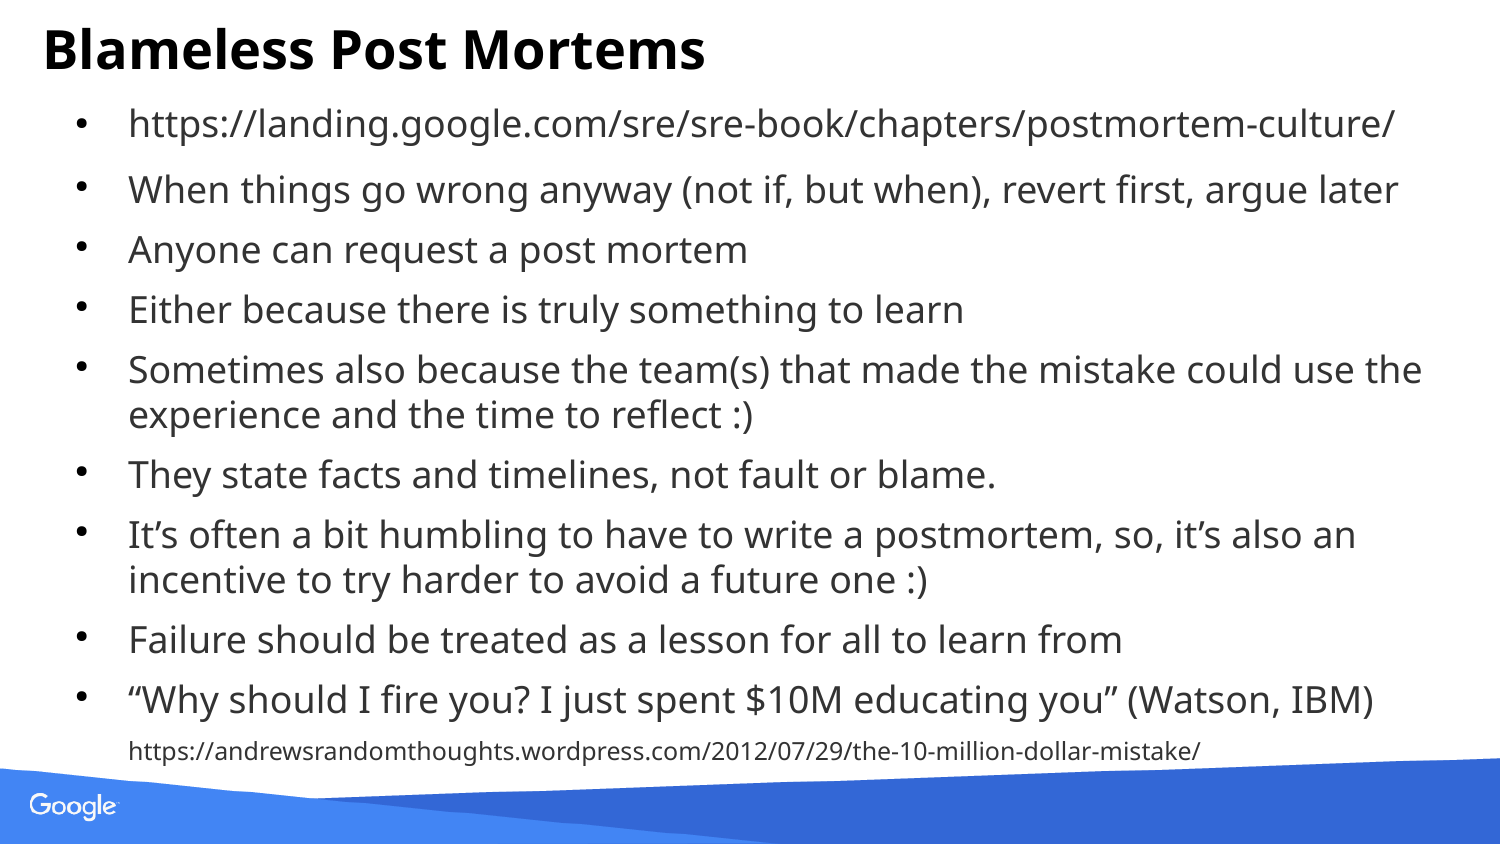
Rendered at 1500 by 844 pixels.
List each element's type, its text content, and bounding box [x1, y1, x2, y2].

text_box Blameless Post Mortems [27, 0, 1478, 124]
list https://landing.google.com/sre/sre-book/chapters/postmortem-culture/ When things go wrong anyway (not if, but when), revert first, argue later Anyone can request a post mortem Either because there is truly something to learn Sometimes also because the team(s) that made the mistake could use the experience and the time to reflect :) They state facts and timelines, not fault or blame. It’s often a bit humbling to have to write a postmortem, so, it’s also an incentive to try harder to avoid a future one :) Failure should be treated as a lesson for all to learn from “Why should I fire you? I just spent $10M educating you” (Watson, IBM) https://andrewsrandomthoughts.wordpress.com/2012/07/29/the-10-million-dollar-mistake/ [42, 124, 1441, 781]
picture [0, 0, 1500, 844]
